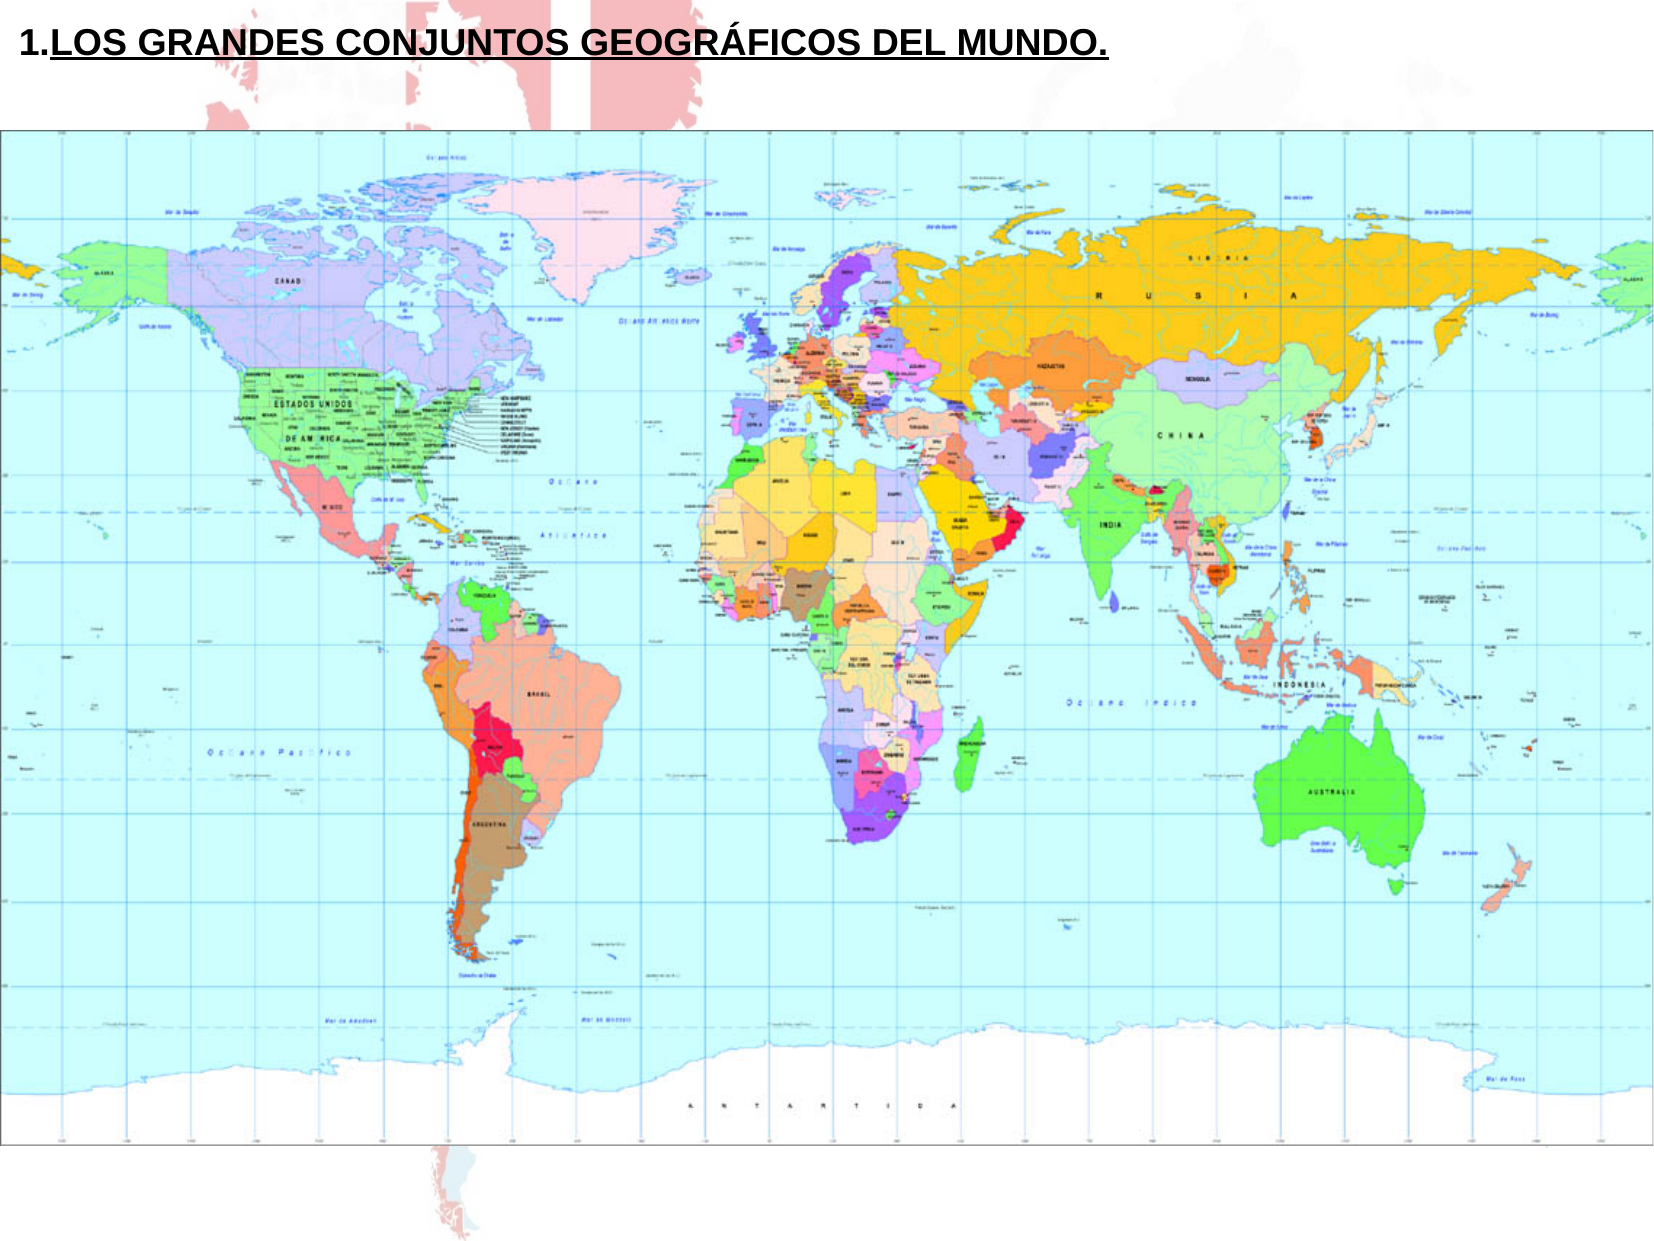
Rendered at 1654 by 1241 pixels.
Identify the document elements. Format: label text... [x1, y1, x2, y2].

picture [0, 0, 1654, 1241]
text_box 1.LOS GRANDES CONJUNTOS GEOGRÁFICOS DEL MUNDO. [3, 14, 1125, 71]
